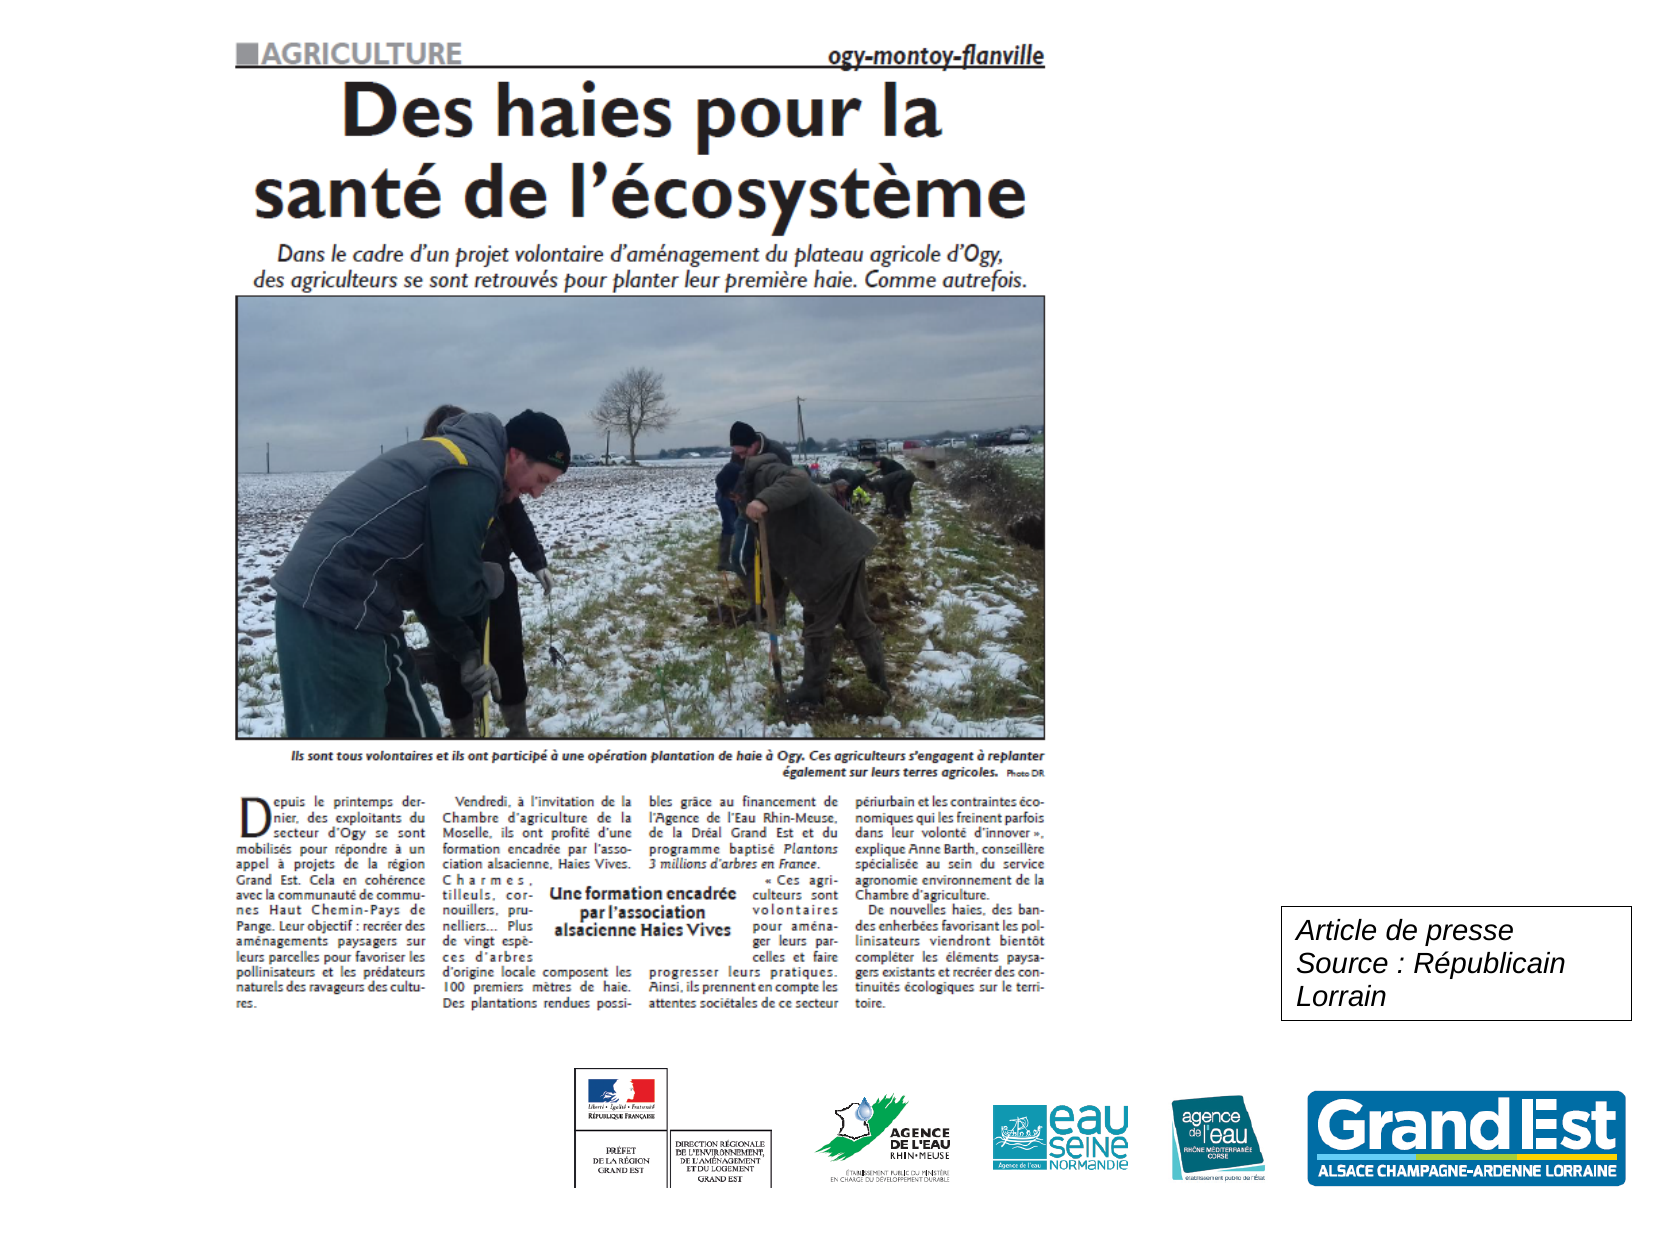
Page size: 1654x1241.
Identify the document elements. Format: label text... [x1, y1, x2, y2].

text_box Article de presse Source : Républicain Lorrain [1281, 906, 1632, 1021]
picture [230, 32, 1052, 1020]
picture [549, 1039, 1642, 1217]
